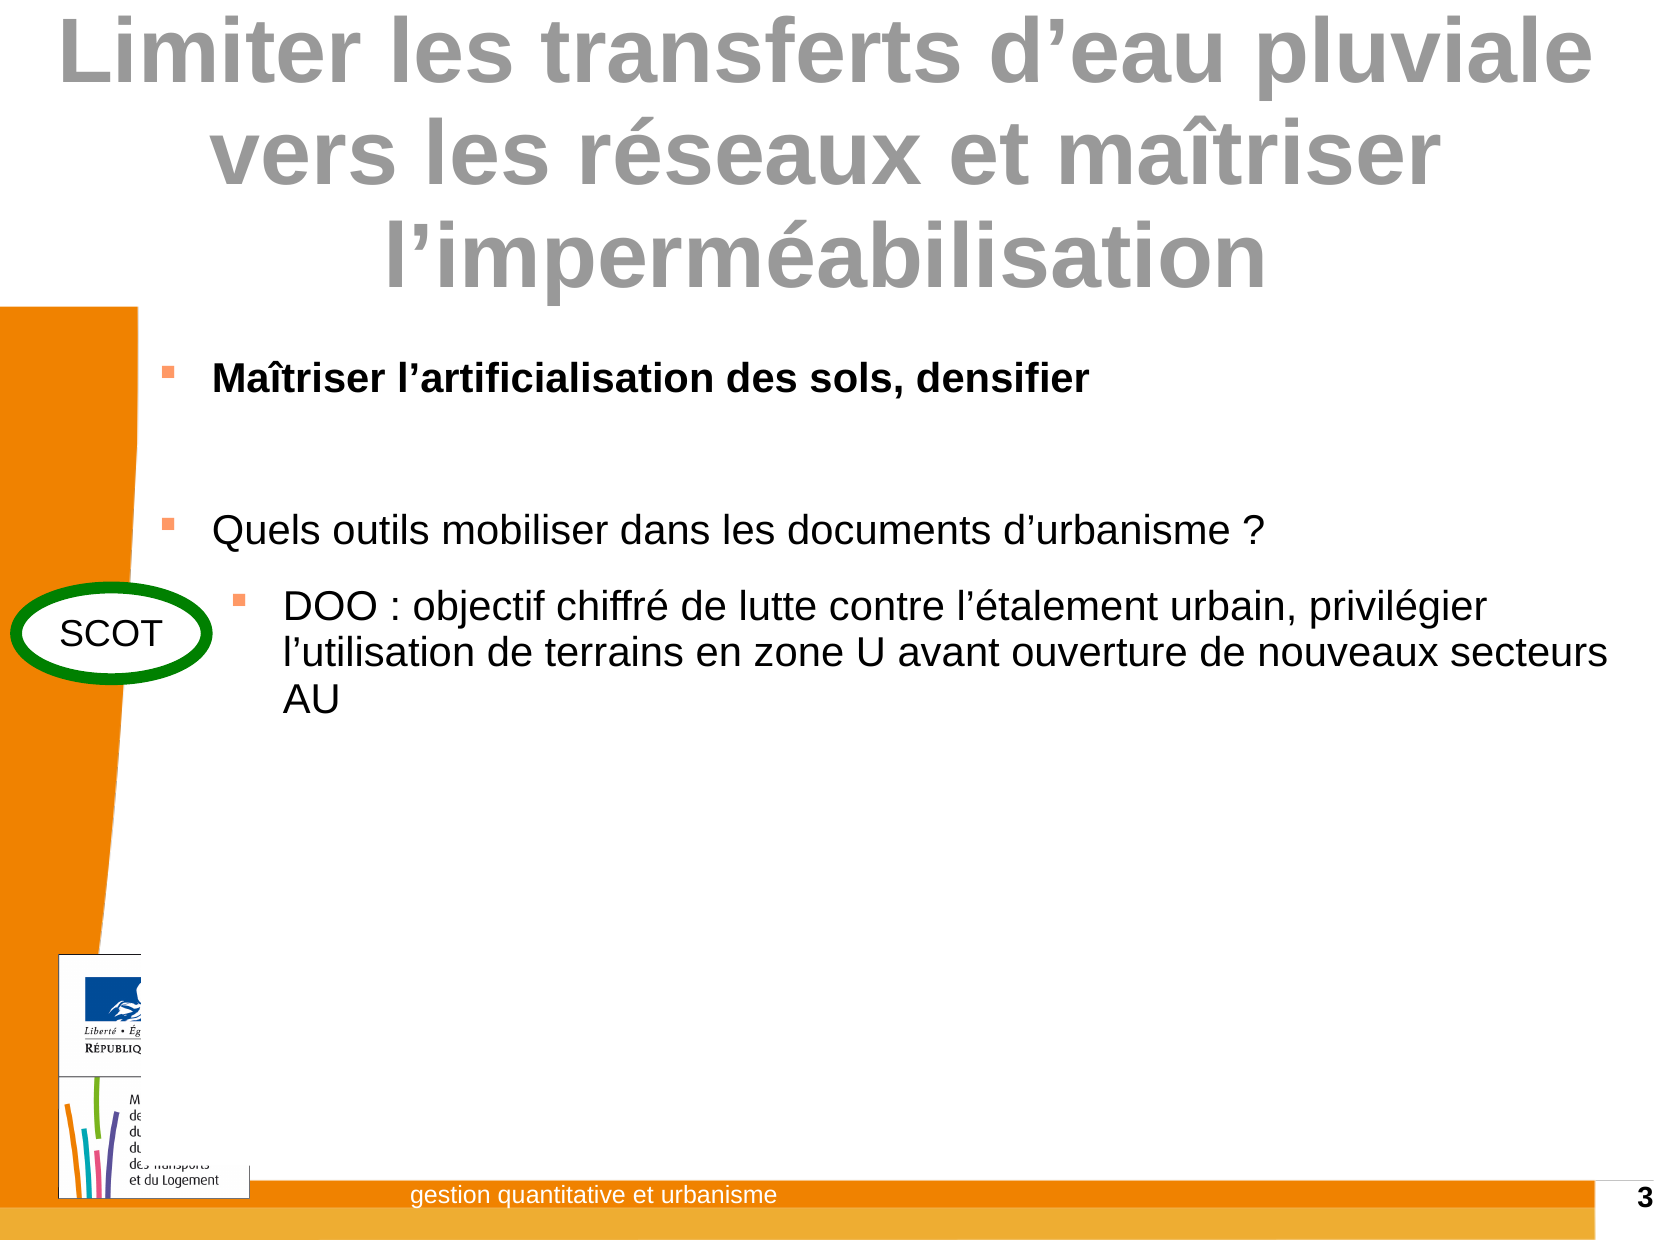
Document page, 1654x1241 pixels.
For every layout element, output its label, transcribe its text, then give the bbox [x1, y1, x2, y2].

title Limiter les transferts d’eau pluviale vers les réseaux et maîtriser l’imperméabilisation [0, 0, 1654, 307]
list Maîtriser l’artificialisation des sols, densifier Quels outils mobiliser dans les documents d’urbanisme ? DOO : objectif chiffré de lutte contre l’étalement urbain, privilégier l’utilisation de terrains en zone U avant ouverture de nouveaux secteurs AU [141, 354, 1639, 1166]
picture [0, 307, 1654, 1240]
text_box SCOT [16, 587, 207, 680]
